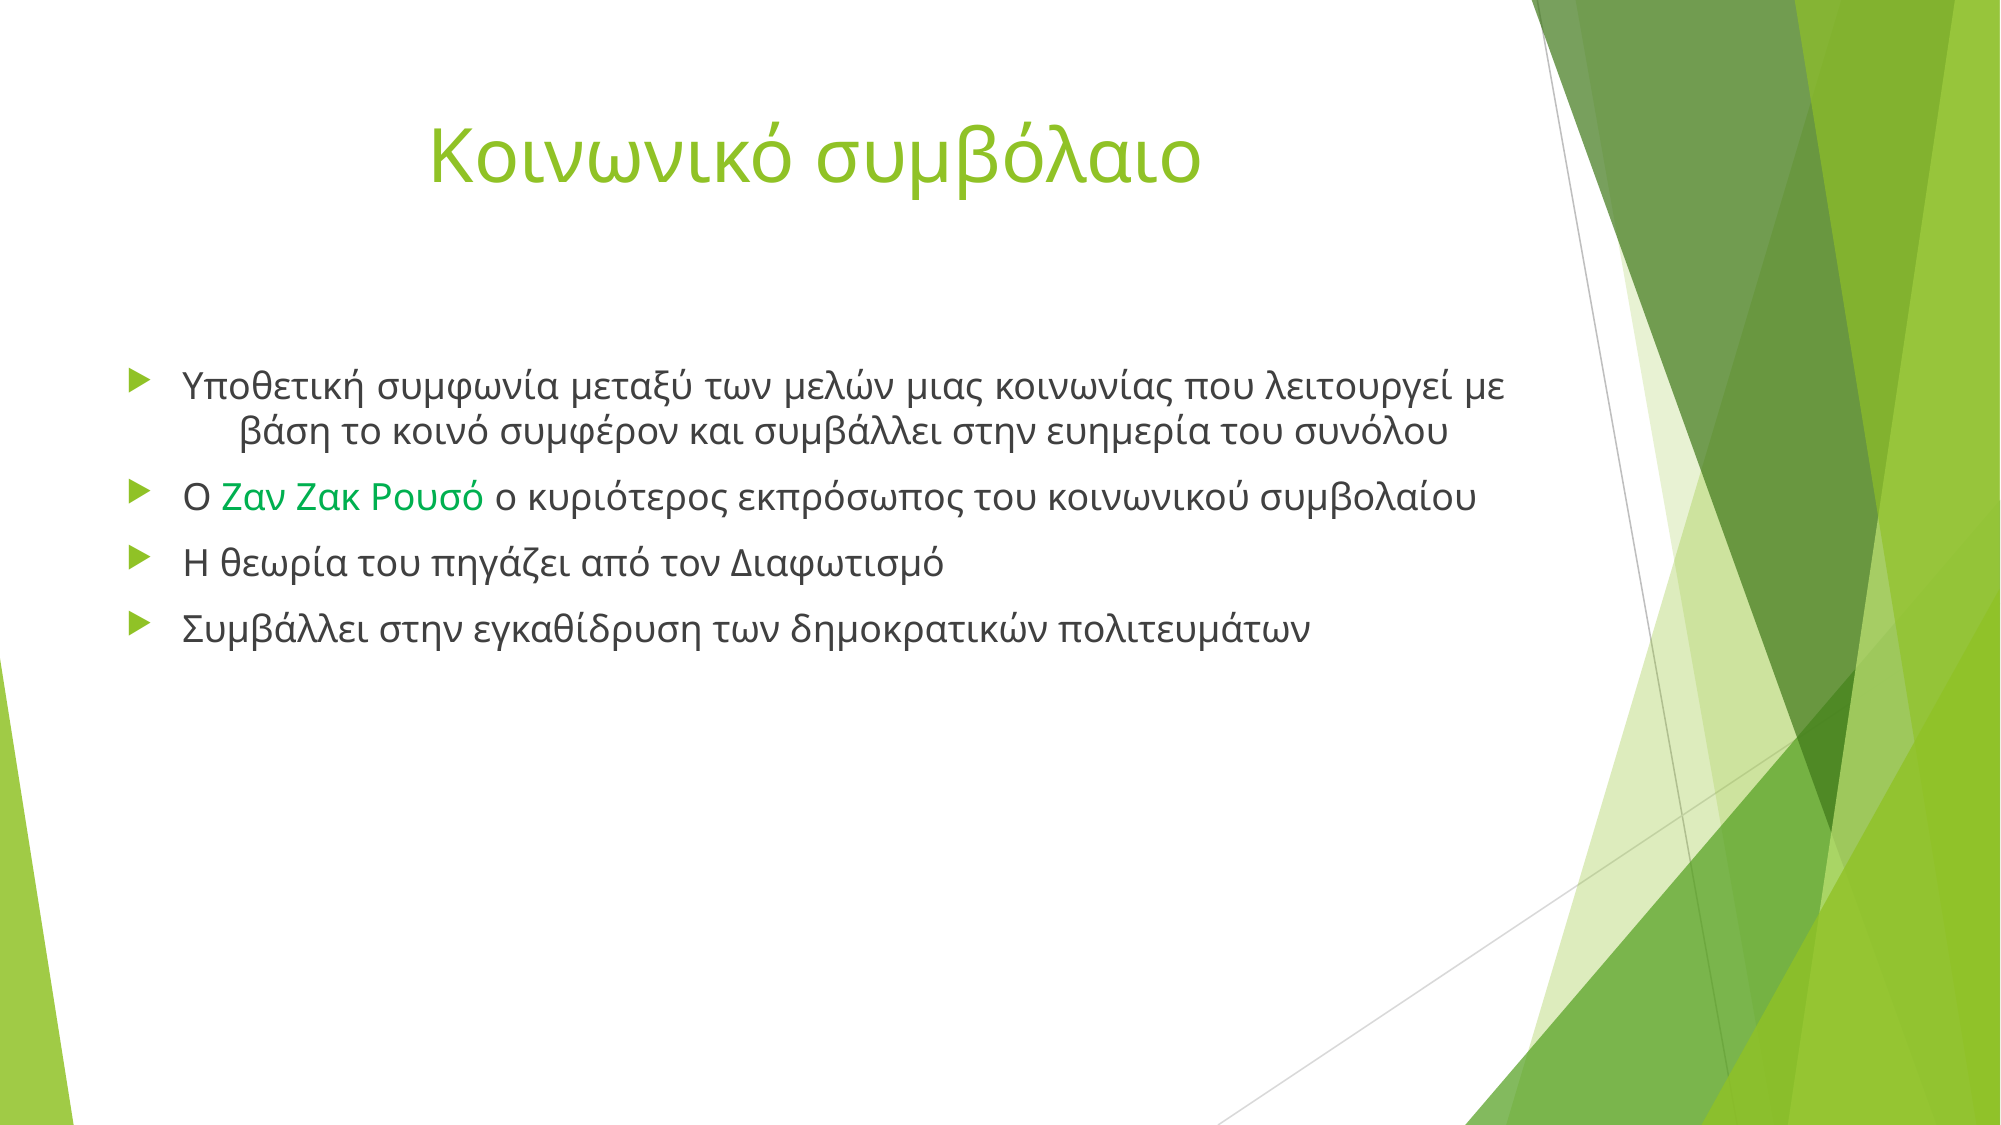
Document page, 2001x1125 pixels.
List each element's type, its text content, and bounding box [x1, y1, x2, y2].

title Κοινωνικό συμβόλαιο [111, 99, 1522, 317]
list Υποθετική συμφωνία μεταξύ των μελών μιας κοινωνίας που λειτουργεί με βάση το κοινό συμφέρον και συμβάλλει στην ευημερία του συνόλου Ο Ζαν Ζακ Ρουσό ο κυριότερος εκπρόσωπος του κοινωνικού συμβολαίου Η θεωρία του πηγάζει από τον Διαφωτισμό Συμβάλλει στην εγκαθίδρυση των δημοκρατικών πολιτευμάτων [111, 354, 1522, 992]
